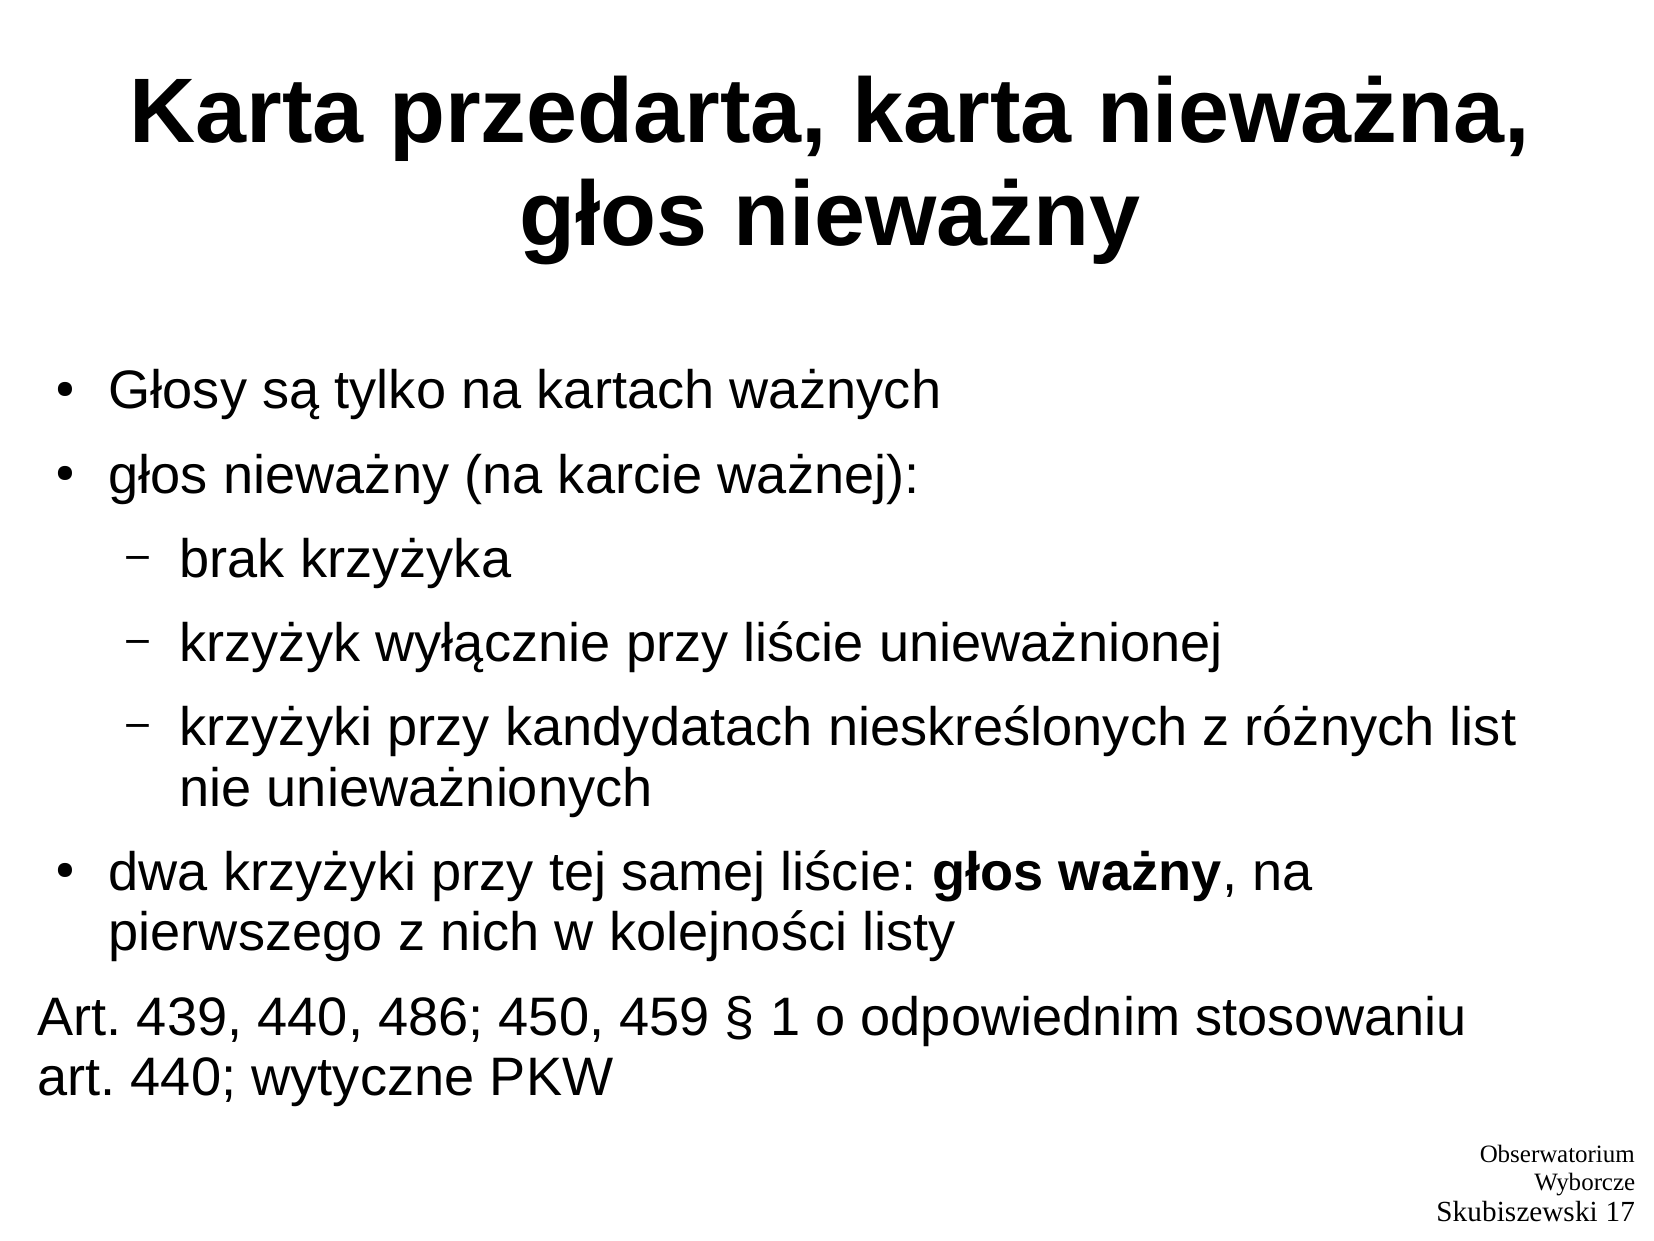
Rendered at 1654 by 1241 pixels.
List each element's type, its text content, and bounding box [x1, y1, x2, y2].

list Głosy są tylko na kartach ważnych głos nieważny (na karcie ważnej): brak krzyżyka krzyżyk wyłącznie przy liście unieważnionej krzyżyki przy kandydatach nieskreślonych z różnych list nie unieważnionych dwa krzyżyki przy tej samej liście: głos ważny, na pierwszego z nich w kolejności listy Art. 439, 440, 486; 450, 459 § 1 o odpowiednim stosowaniu art. 440; wytyczne PKW [37, 360, 1591, 1226]
title Karta przedarta, karta nieważna, głos nieważny [86, 60, 1575, 266]
